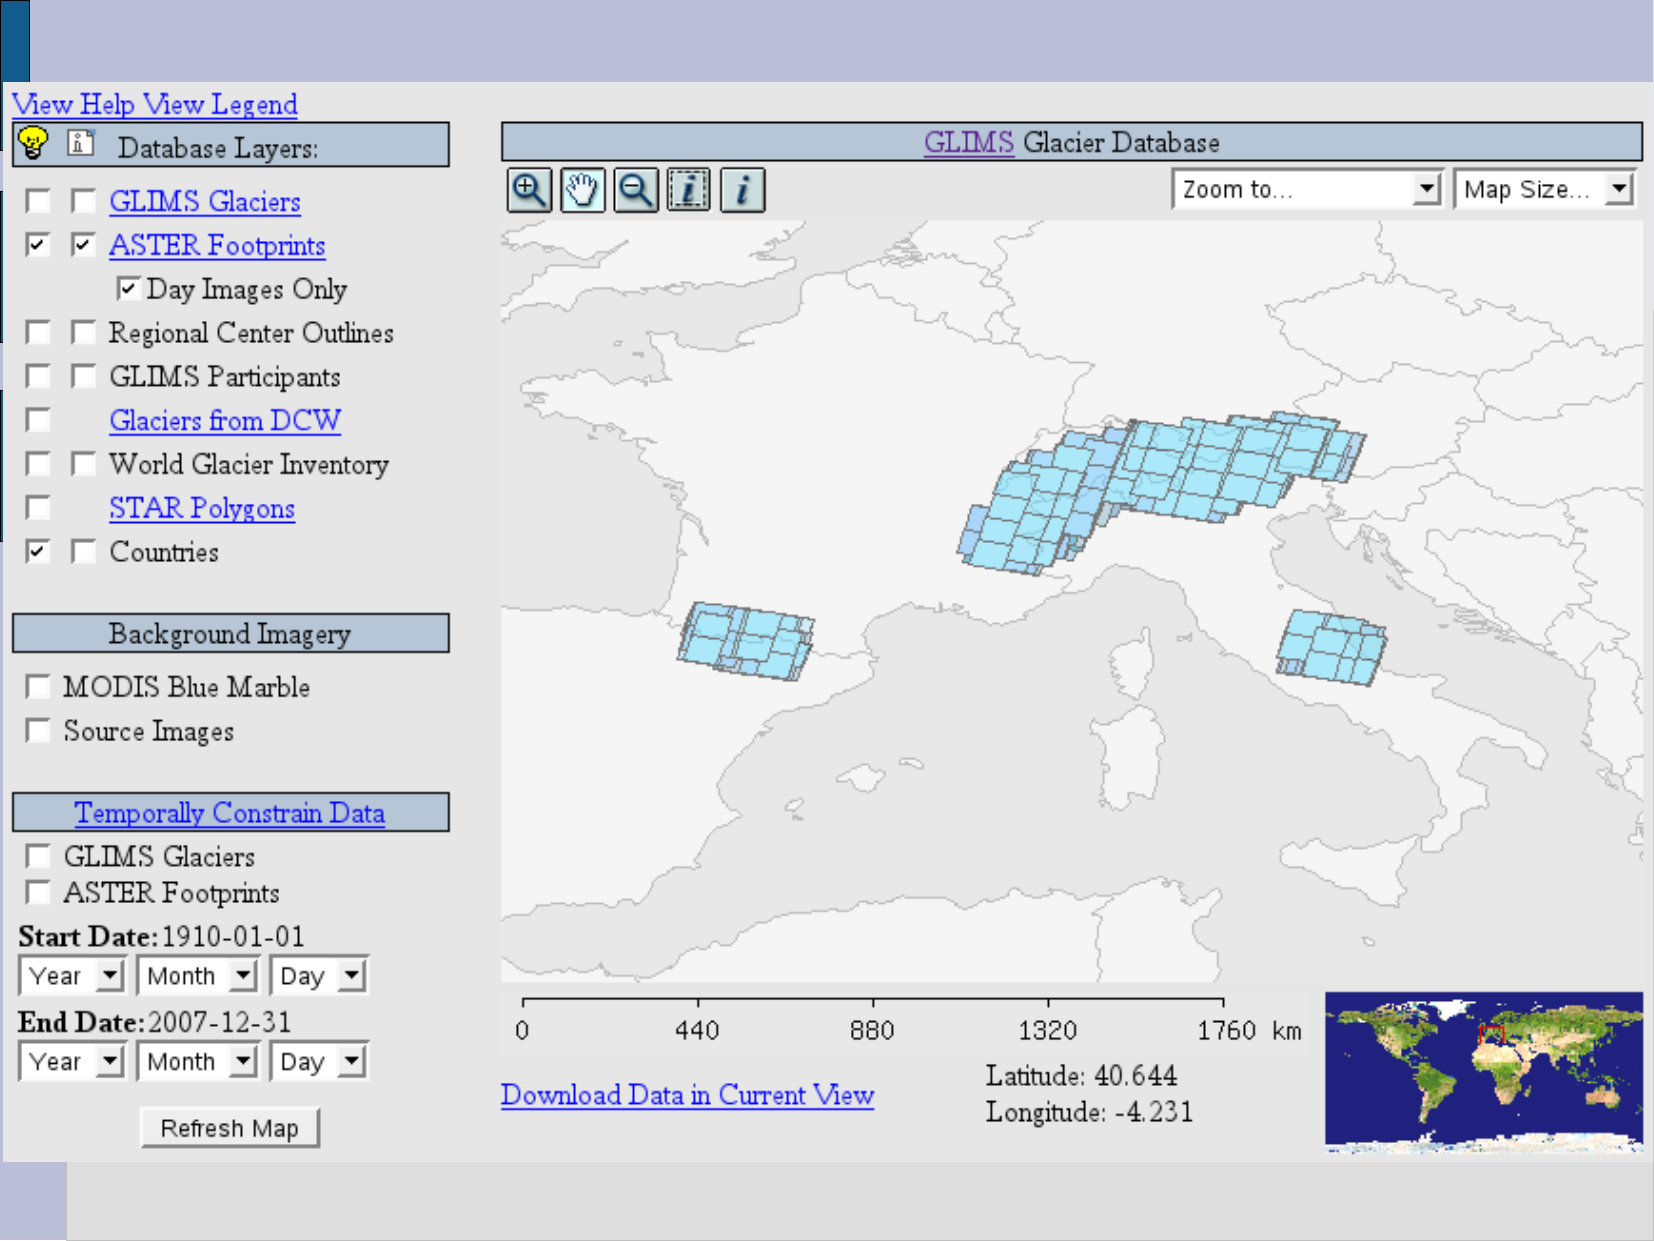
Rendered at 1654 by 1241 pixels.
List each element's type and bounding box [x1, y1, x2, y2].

picture [3, 82, 1654, 1162]
